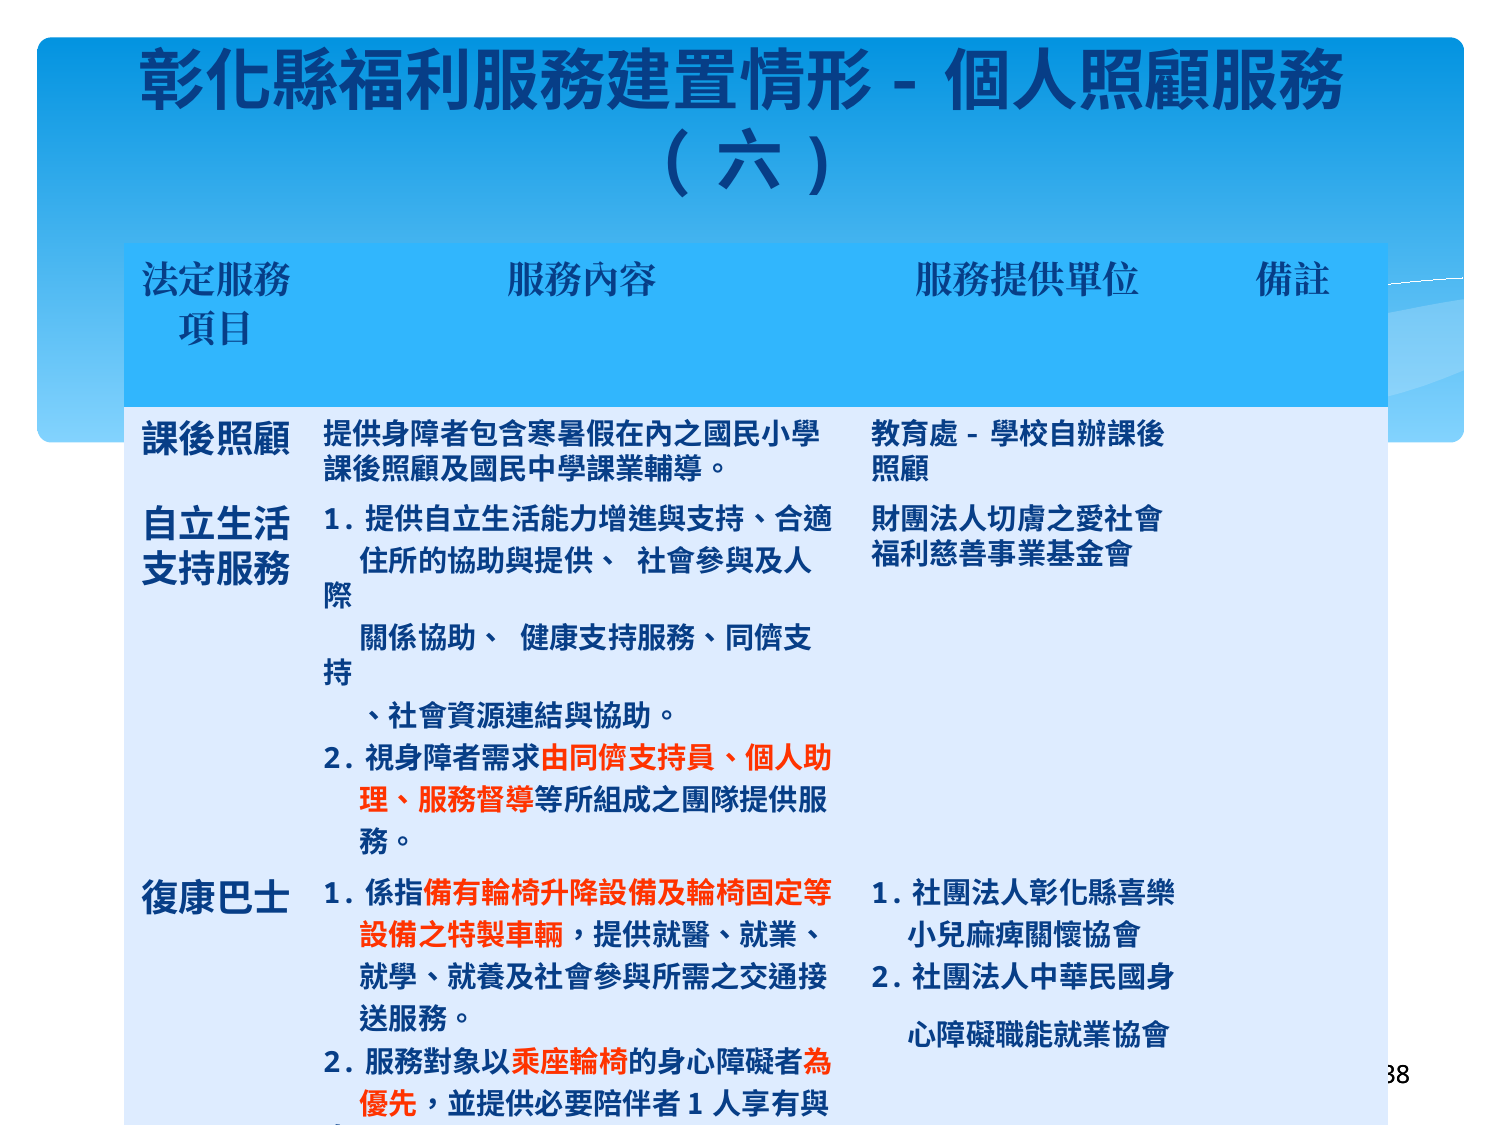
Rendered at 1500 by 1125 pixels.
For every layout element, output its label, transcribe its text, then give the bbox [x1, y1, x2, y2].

table_cell 提供身障者包含寒暑假在內之國民小學課後照顧及國民中學課業輔導。 [308, 407, 856, 493]
table_cell 1.提供自立生活能力增進與支持、合適 住所的協助與提供、 社會參與及人際 關係協助、 健康支持服務、同儕支持 、社會資源連結與協助。 2.視身障者需求由同儕支持員、個人助 理、服務督導等所組成之團隊提供服 務。 [308, 493, 856, 866]
table_header 備註 [1199, 243, 1388, 407]
table_cell [1199, 866, 1388, 1125]
table_cell [1199, 493, 1388, 866]
table_header 服務內容 [308, 243, 856, 407]
table_cell 1.社團法人彰化縣喜樂 小兒麻痺關懷協會 2.社團法人中華民國身 心障礙職能就業協會 [856, 866, 1199, 1125]
table_header 法定服務項目 [124, 243, 308, 407]
text_box <編號> [1388, 1025, 1426, 1101]
table_cell 1.係指備有輪椅升降設備及輪椅固定等 設備之特製車輛，提供就醫、就業、 就學、就養及社會參與所需之交通接 送服務。 2.服務對象以乘座輪椅的身心障礙者為 優先，並提供必要陪伴者1人享有與身 障者相同之優待措施。 [308, 866, 856, 1125]
table_cell 財團法人切膚之愛社會福利慈善事業基金會 [856, 493, 1199, 866]
table_cell 復康巴士 [124, 866, 308, 1125]
table_cell 課後照顧 [124, 407, 308, 493]
table_header 服務提供單位 [856, 243, 1199, 407]
title 彰化縣福利服務建置情形-個人照顧服務(六) [100, 42, 1400, 193]
table_cell 自立生活支持服務 [124, 493, 308, 866]
table_cell 教育處-學校自辦課後照顧 [856, 407, 1199, 493]
table_cell [1199, 407, 1388, 493]
